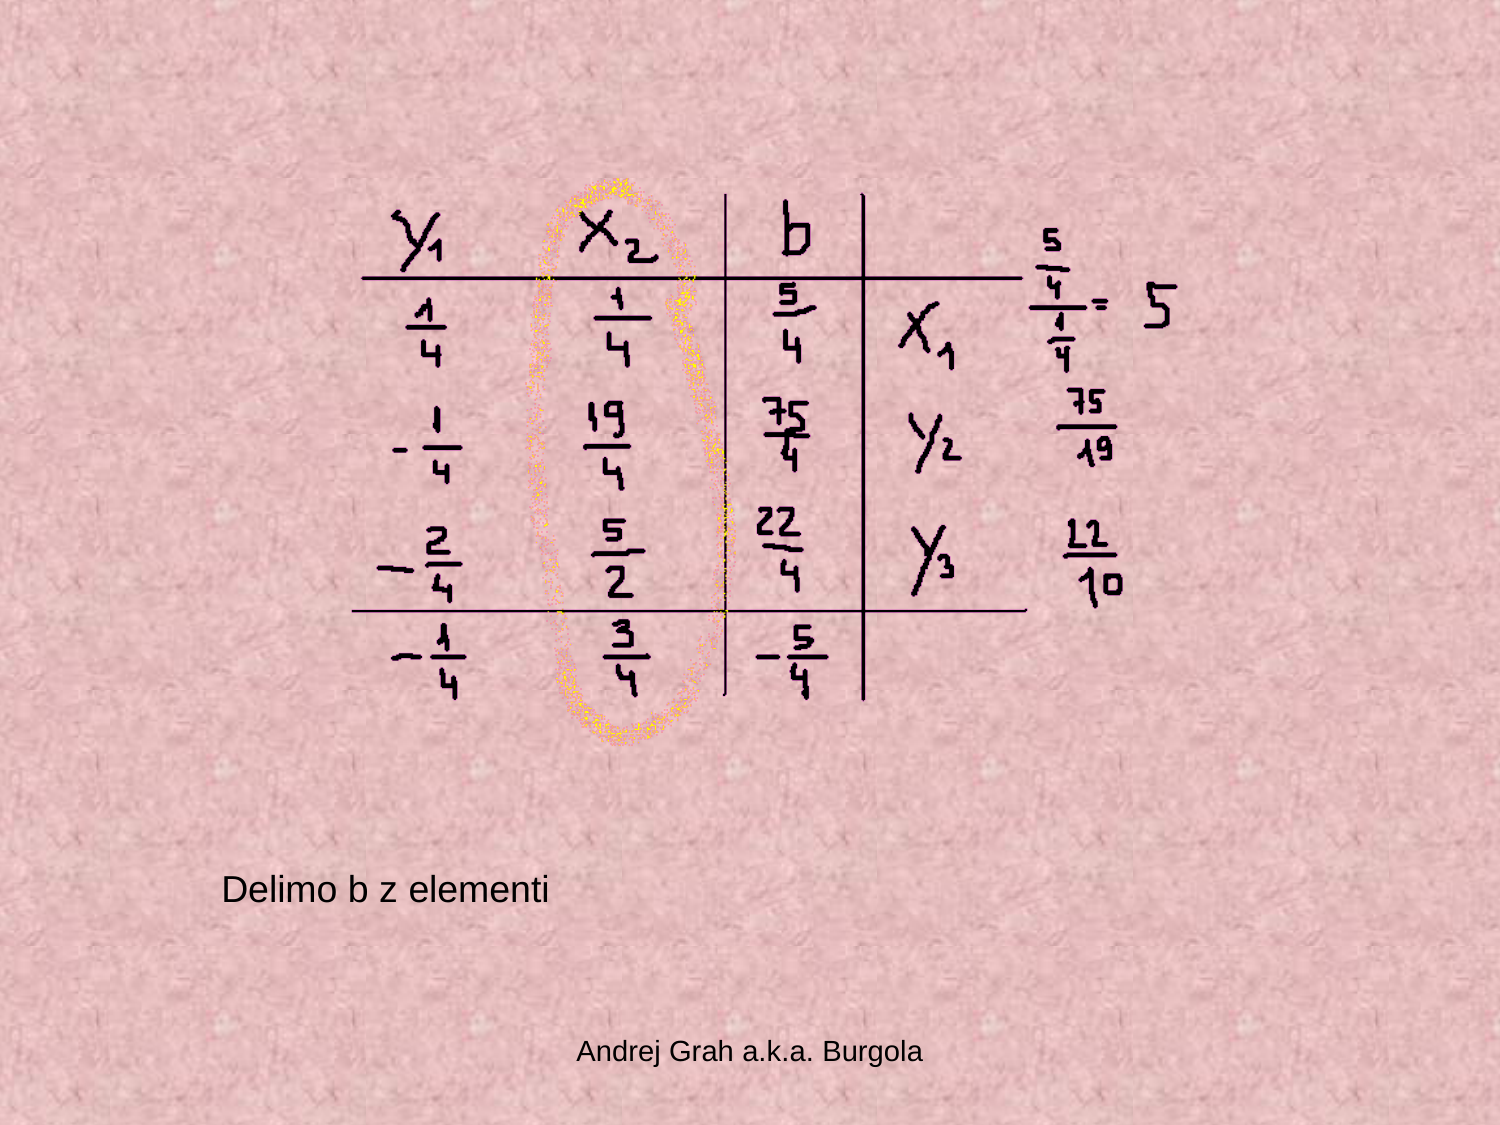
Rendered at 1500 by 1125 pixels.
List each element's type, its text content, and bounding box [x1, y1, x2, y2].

text_box Delimo b z elementi [206, 857, 1247, 919]
text_box Andrej Grah a.k.a. Burgola [512, 1024, 988, 1103]
picture [0, 0, 1500, 1125]
